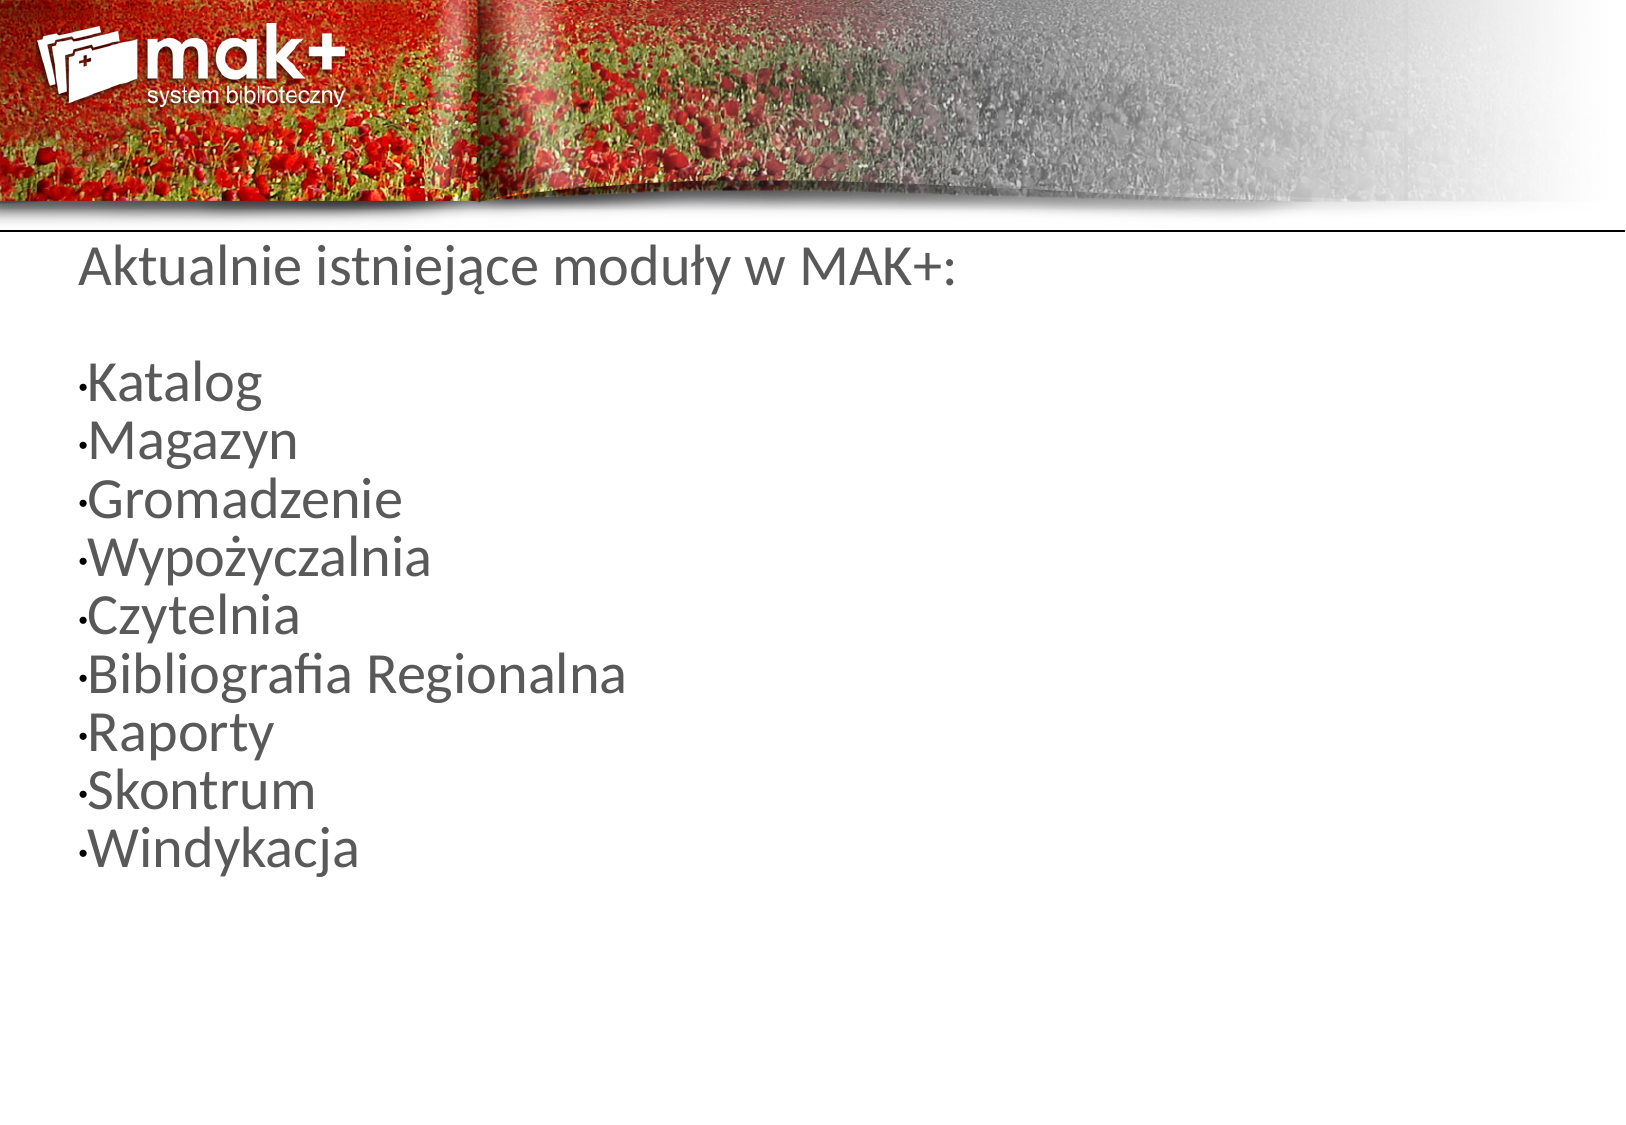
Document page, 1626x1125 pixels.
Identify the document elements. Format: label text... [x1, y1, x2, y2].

picture [0, 0, 1625, 231]
text_box Aktualnie istniejące moduły w MAK+: Katalog Magazyn Gromadzenie Wypożyczalnia Czytelnia Bibliografia Regionalna Raporty Skontrum Windykacja [63, 233, 1597, 883]
